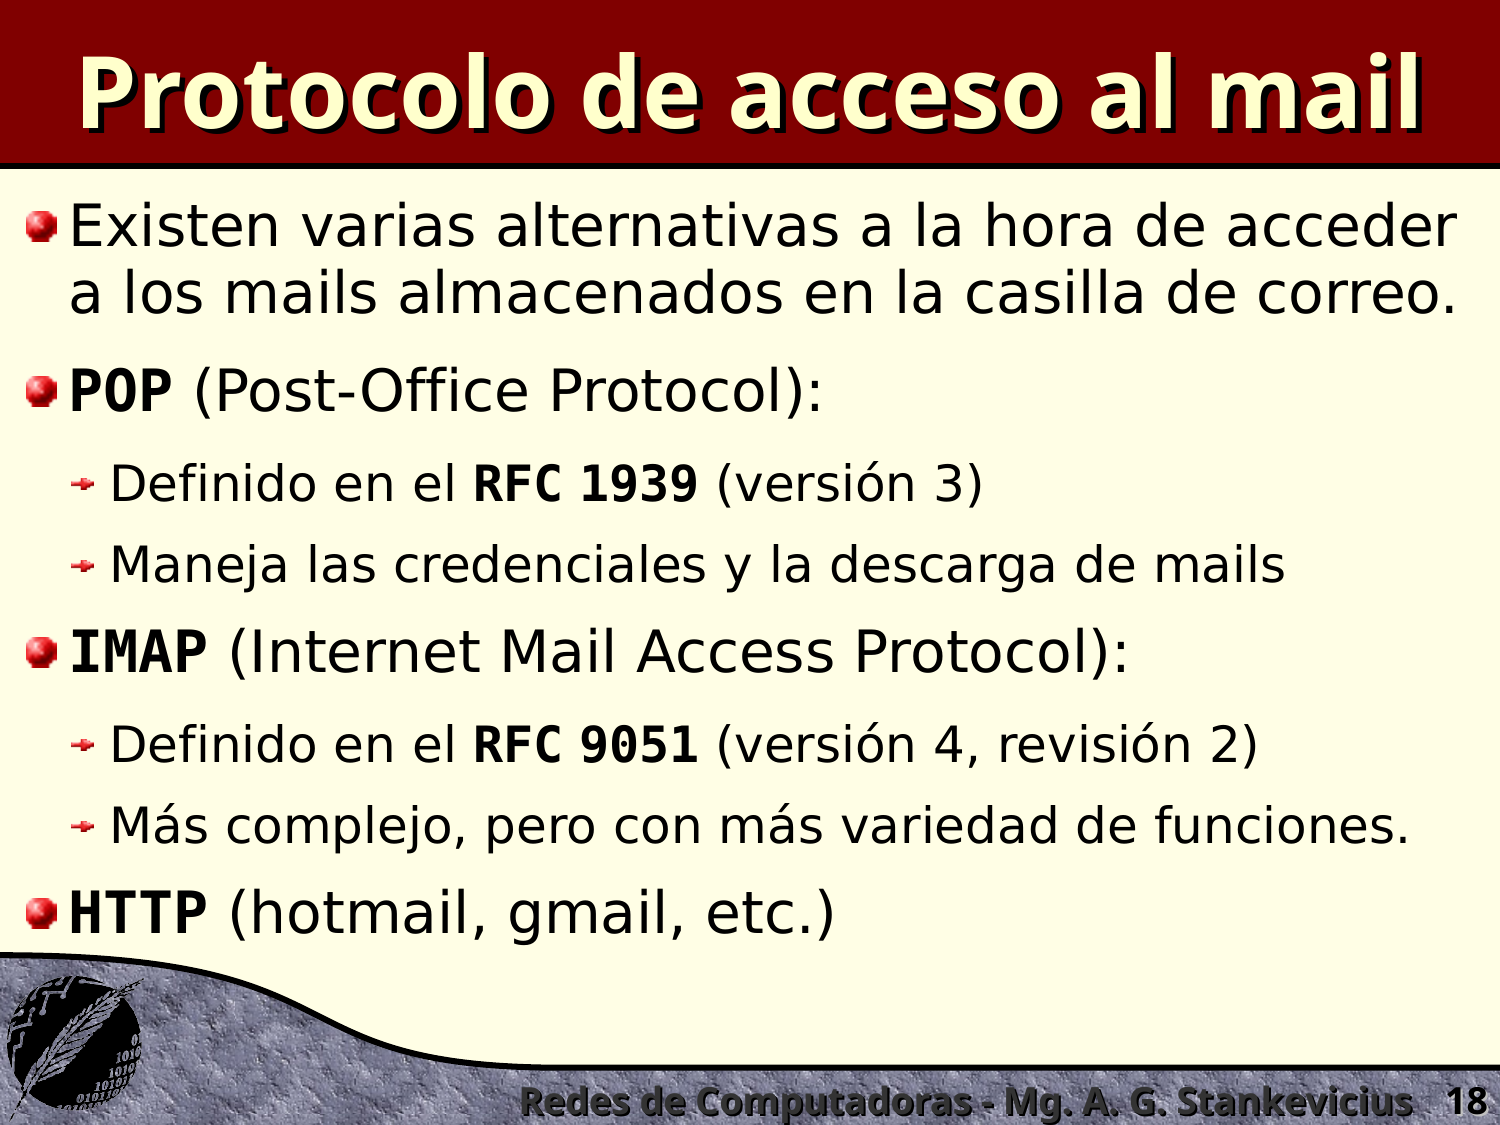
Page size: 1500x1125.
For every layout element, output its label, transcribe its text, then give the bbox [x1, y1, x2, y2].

picture [0, 959, 1500, 1125]
picture [1047, 1100, 1054, 1110]
title Protocolo de acceso al mail [15, 5, 1485, 160]
list Existen varias alternativas a la hora de acceder a los mails almacenados en la casilla de correo. POP (Post-Office Protocol): Definido en el RFC 1939 (versión 3) Maneja las credenciales y la descarga de mails IMAP (Internet Mail Access Protocol): Definido en el RFC 9051 (versión 4, revisión 2) Más complejo, pero con más variedad de funciones. HTTP (hotmail, gmail, etc.) [11, 192, 1486, 948]
picture [790, 1100, 795, 1110]
